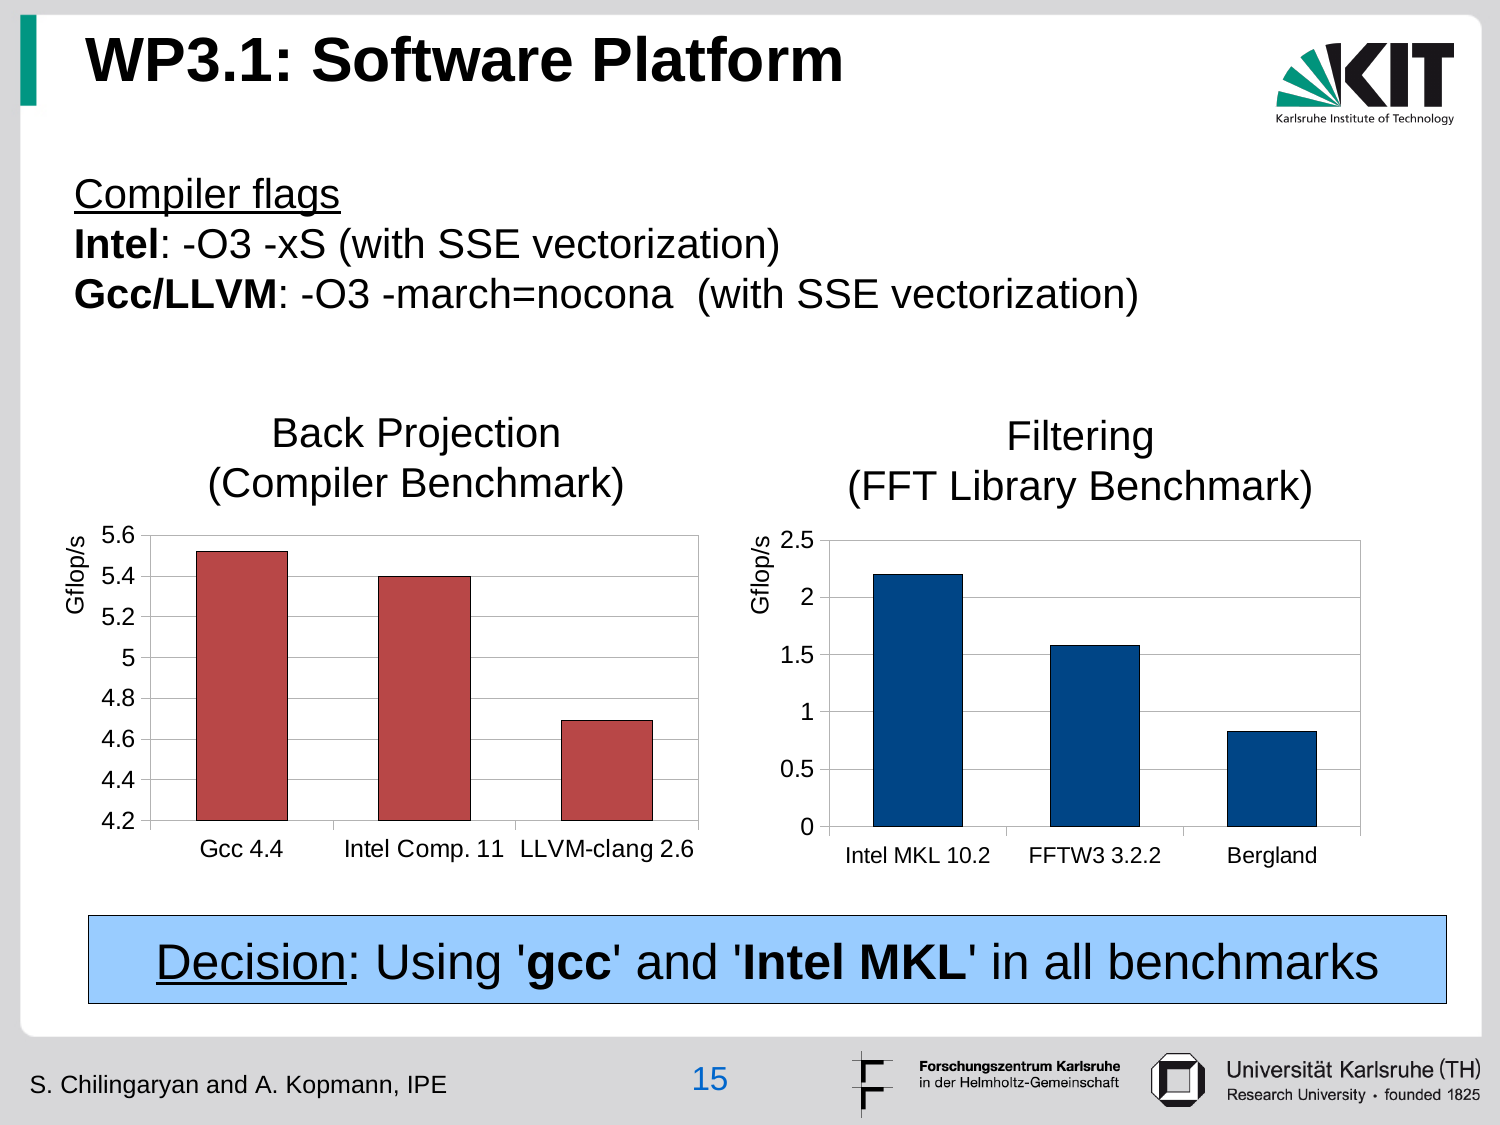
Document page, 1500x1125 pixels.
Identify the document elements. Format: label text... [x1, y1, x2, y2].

text_box Gflop/s [50, 447, 231, 632]
text_box Filtering (FFT Library Benchmark) [832, 401, 1329, 517]
title WP3.1: Software Platform [85, 0, 1141, 125]
text_box Compiler flags Intel: -O3 -xS (with SSE vectorization) Gcc/LLVM: -O3 -march=nocona (with SSE vectorization) [59, 159, 1388, 325]
text_box Gflop/s [735, 447, 916, 632]
chart [767, 518, 1386, 915]
picture [0, 0, 1500, 1125]
text_box Decision: Using 'gcc' and 'Intel MKL' in all benchmarks [88, 915, 1447, 1004]
chart [88, 513, 725, 915]
text_box Back Projection (Compiler Benchmark) [192, 398, 641, 513]
